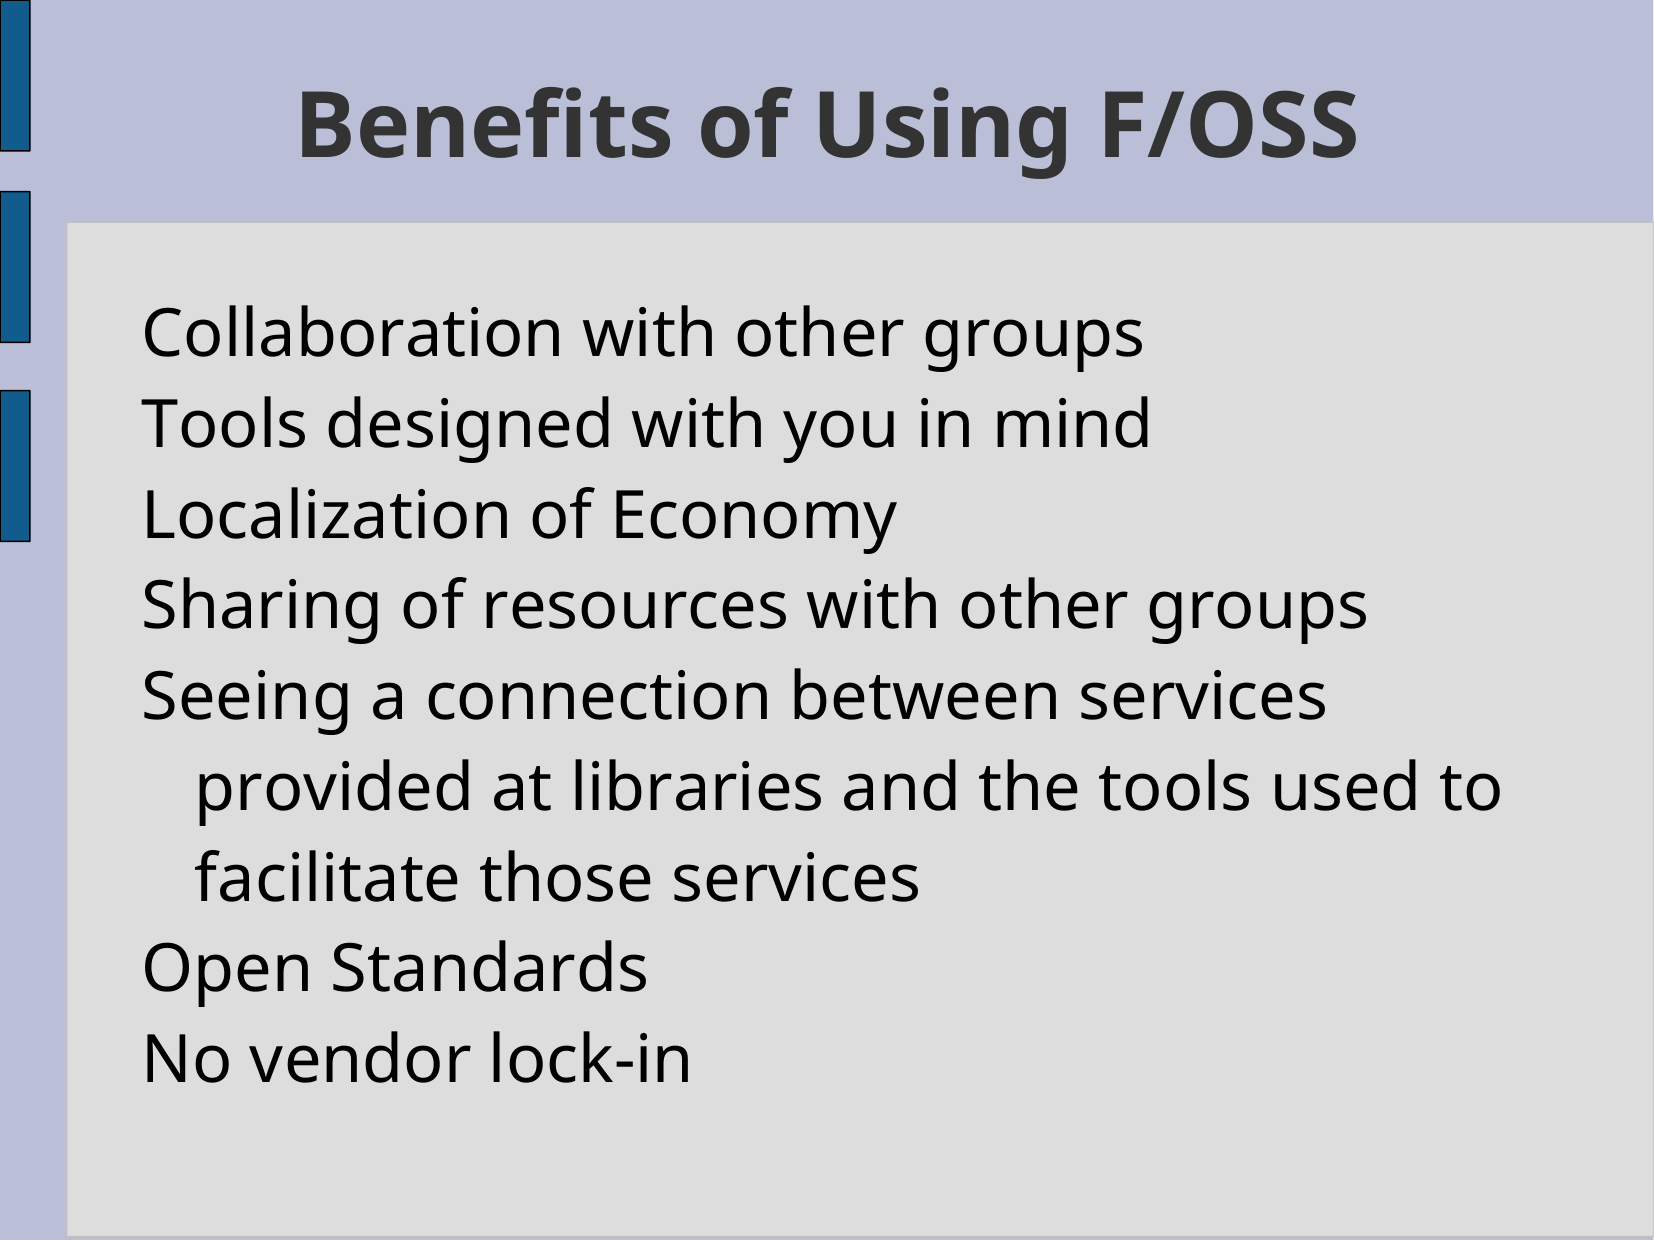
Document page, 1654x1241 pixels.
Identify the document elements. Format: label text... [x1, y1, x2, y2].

list Collaboration with other groups Tools designed with you in mind Localization of Economy Sharing of resources with other groups Seeing a connection between services provided at libraries and the tools used to facilitate those services Open Standards No vendor lock-in [124, 285, 1537, 1067]
title Benefits of Using F/OSS [121, 19, 1534, 224]
